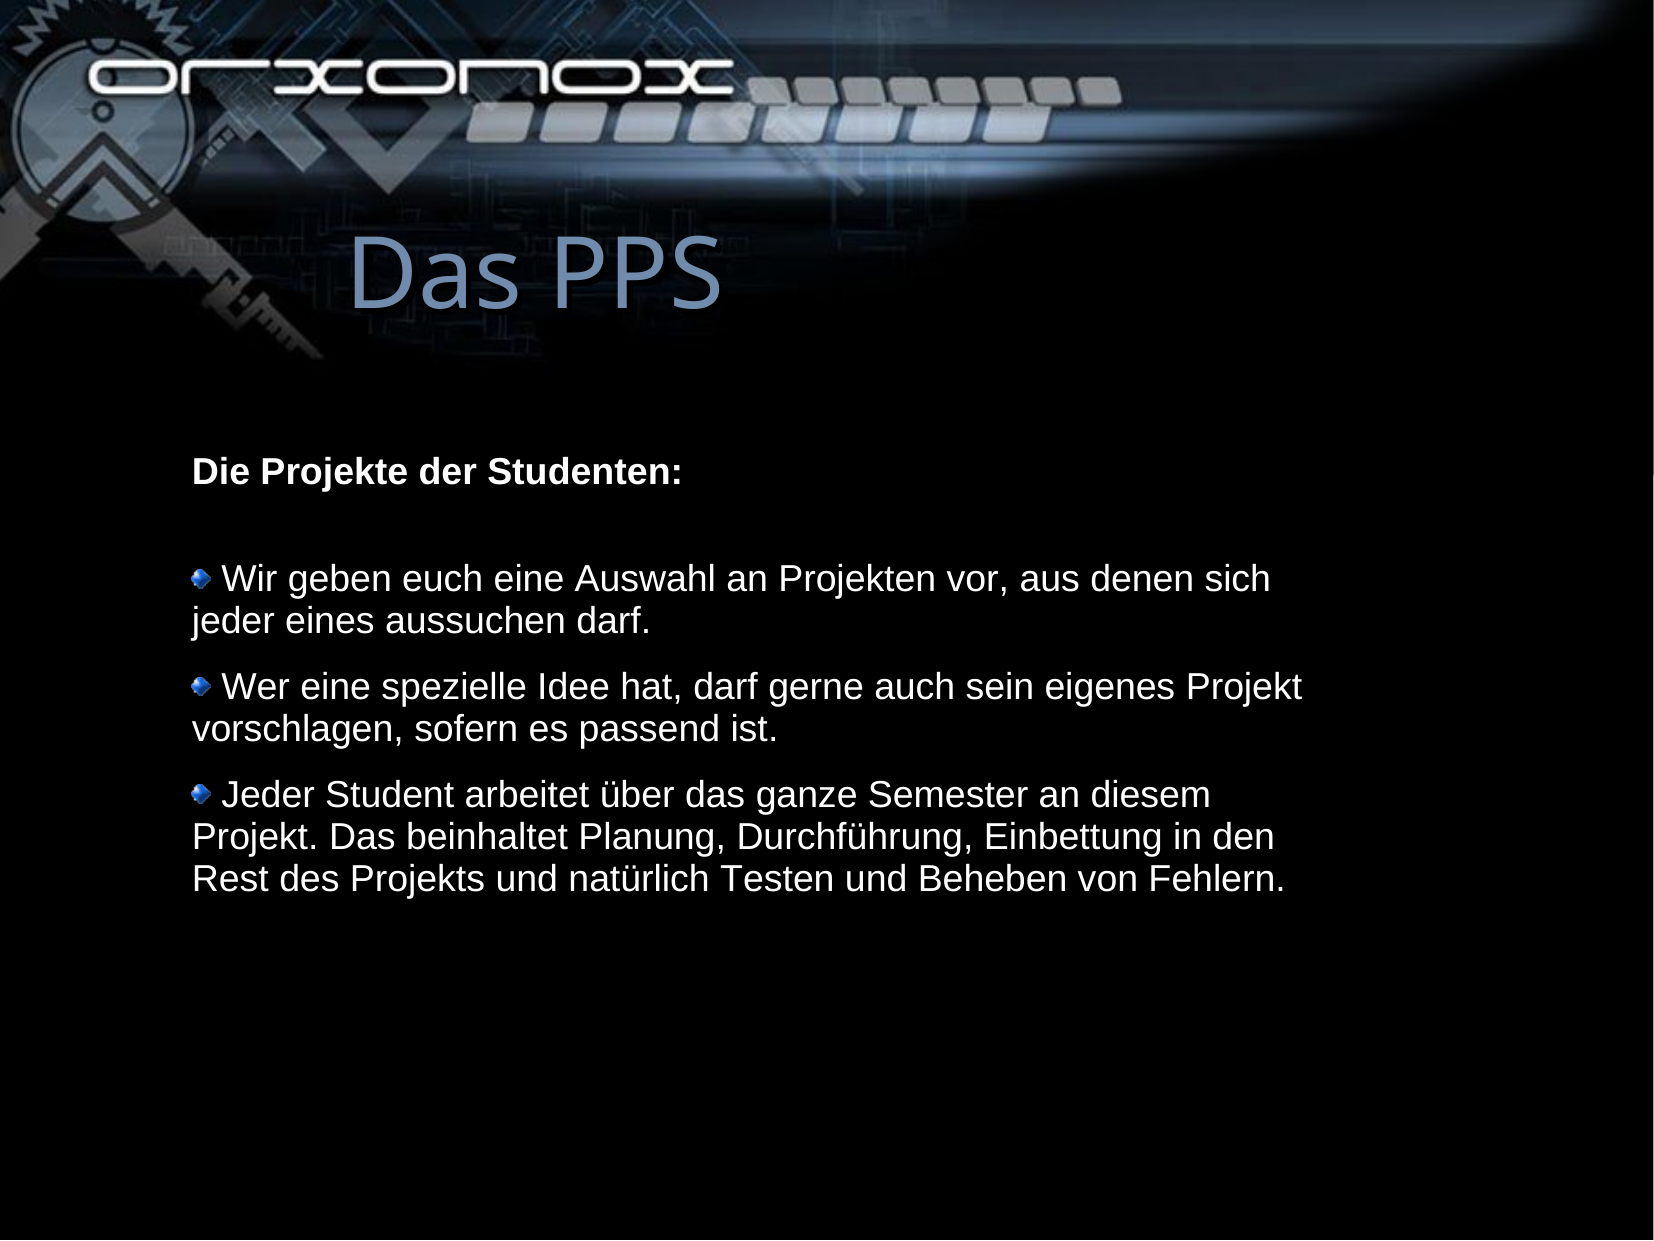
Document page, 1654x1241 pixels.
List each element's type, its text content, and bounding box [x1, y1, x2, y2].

text_box Das PPS [330, 194, 1306, 326]
text_box Die Projekte der Studenten: Wir geben euch eine Auswahl an Projekten vor, aus denen sich jeder eines aussuchen darf. Wer eine spezielle Idee hat, darf gerne auch sein eigenes Projekt vorschlagen, sofern es passend ist. Jeder Student arbeitet über das ganze Semester an diesem Projekt. Das beinhaltet Planung, Durchführung, Einbettung in den Rest des Projekts und natürlich Testen und Beheben von Fehlern. [177, 442, 1329, 907]
picture [0, 0, 1654, 475]
